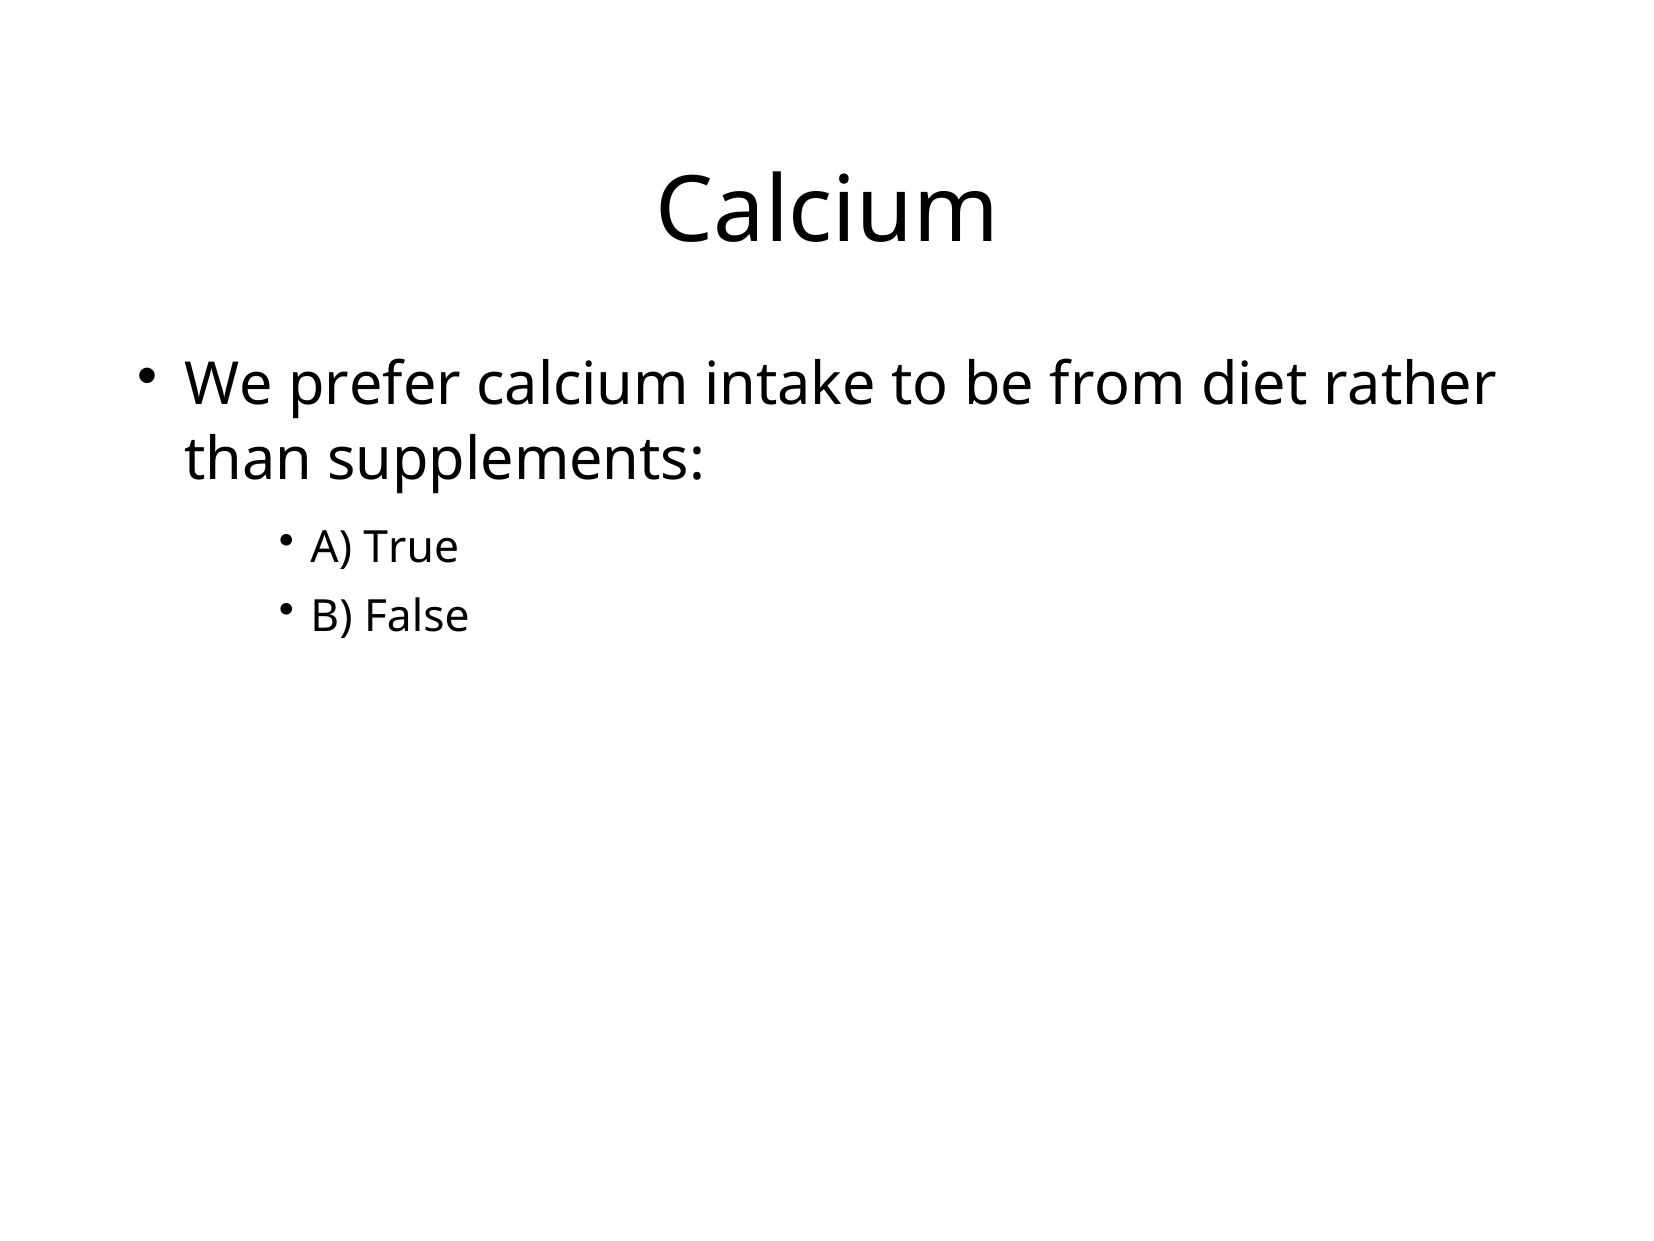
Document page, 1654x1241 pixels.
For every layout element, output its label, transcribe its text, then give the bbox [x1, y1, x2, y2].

title Calcium [121, 155, 1534, 258]
list We prefer calcium intake to be from diet rather than supplements: A) True B) False [121, 344, 1534, 646]
